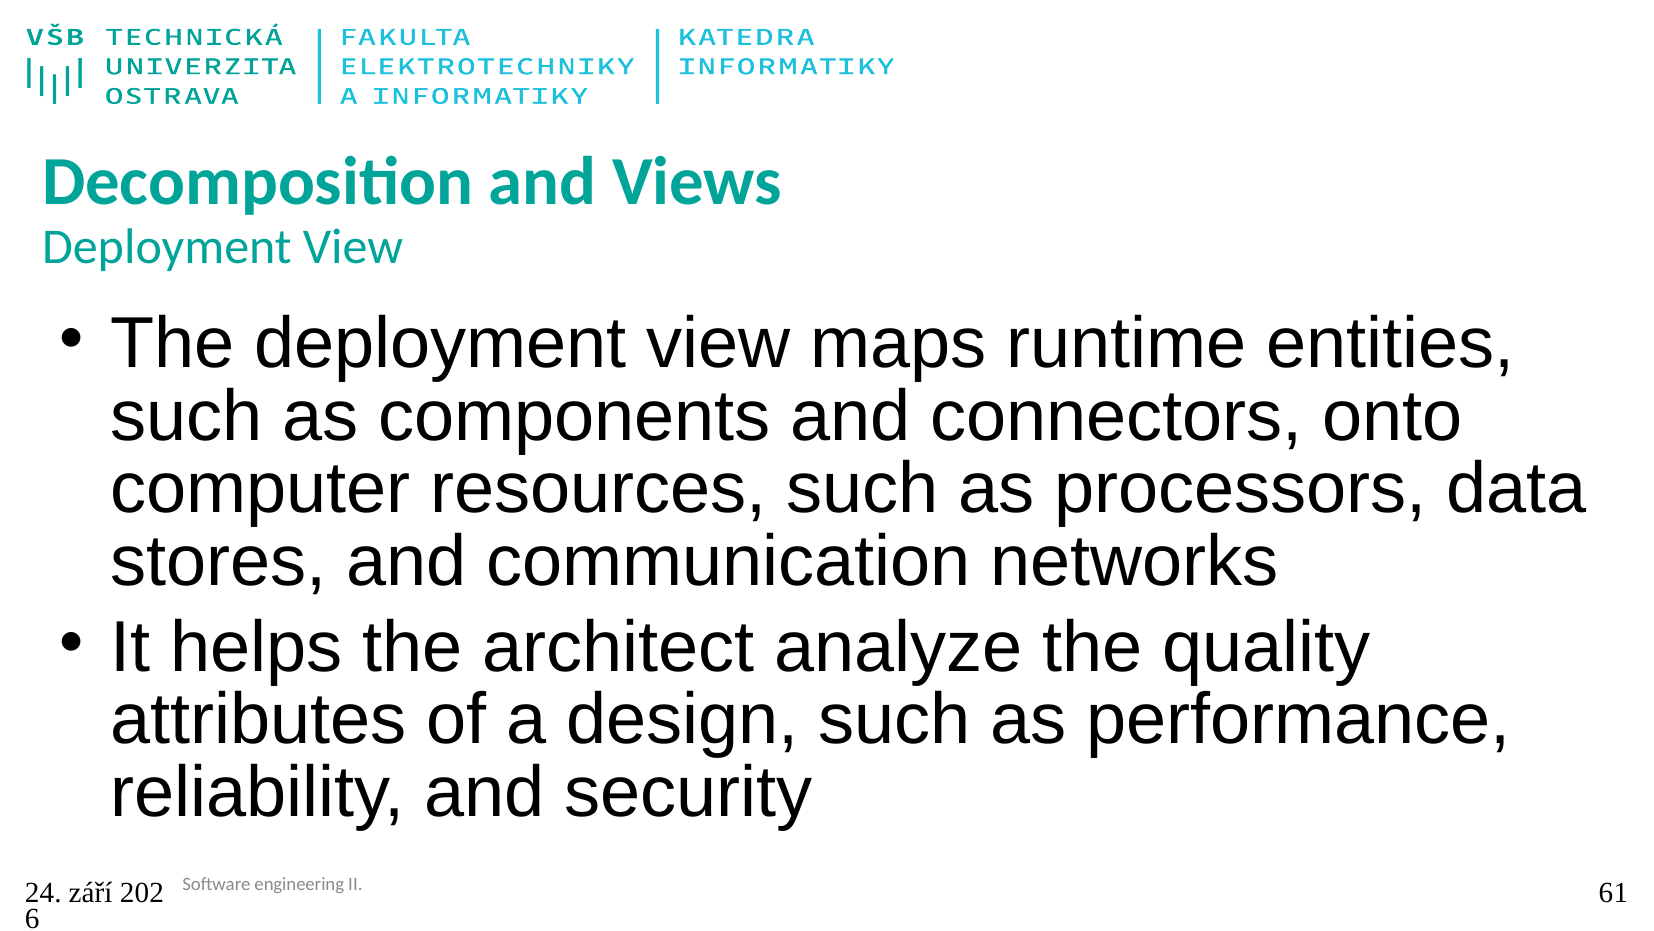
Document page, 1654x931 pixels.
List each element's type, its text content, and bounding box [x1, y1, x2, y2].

list The deployment view maps runtime entities, such as components and connectors, onto computer resources, such as processors, data stores, and communication networks It helps the architect analyze the quality attributes of a design, such as performance, reliability, and security [27, 302, 1628, 842]
picture [26, 23, 894, 104]
footer Software engineering II. [167, 862, 1516, 904]
title Decomposition and Views Deployment View [27, 142, 1628, 282]
